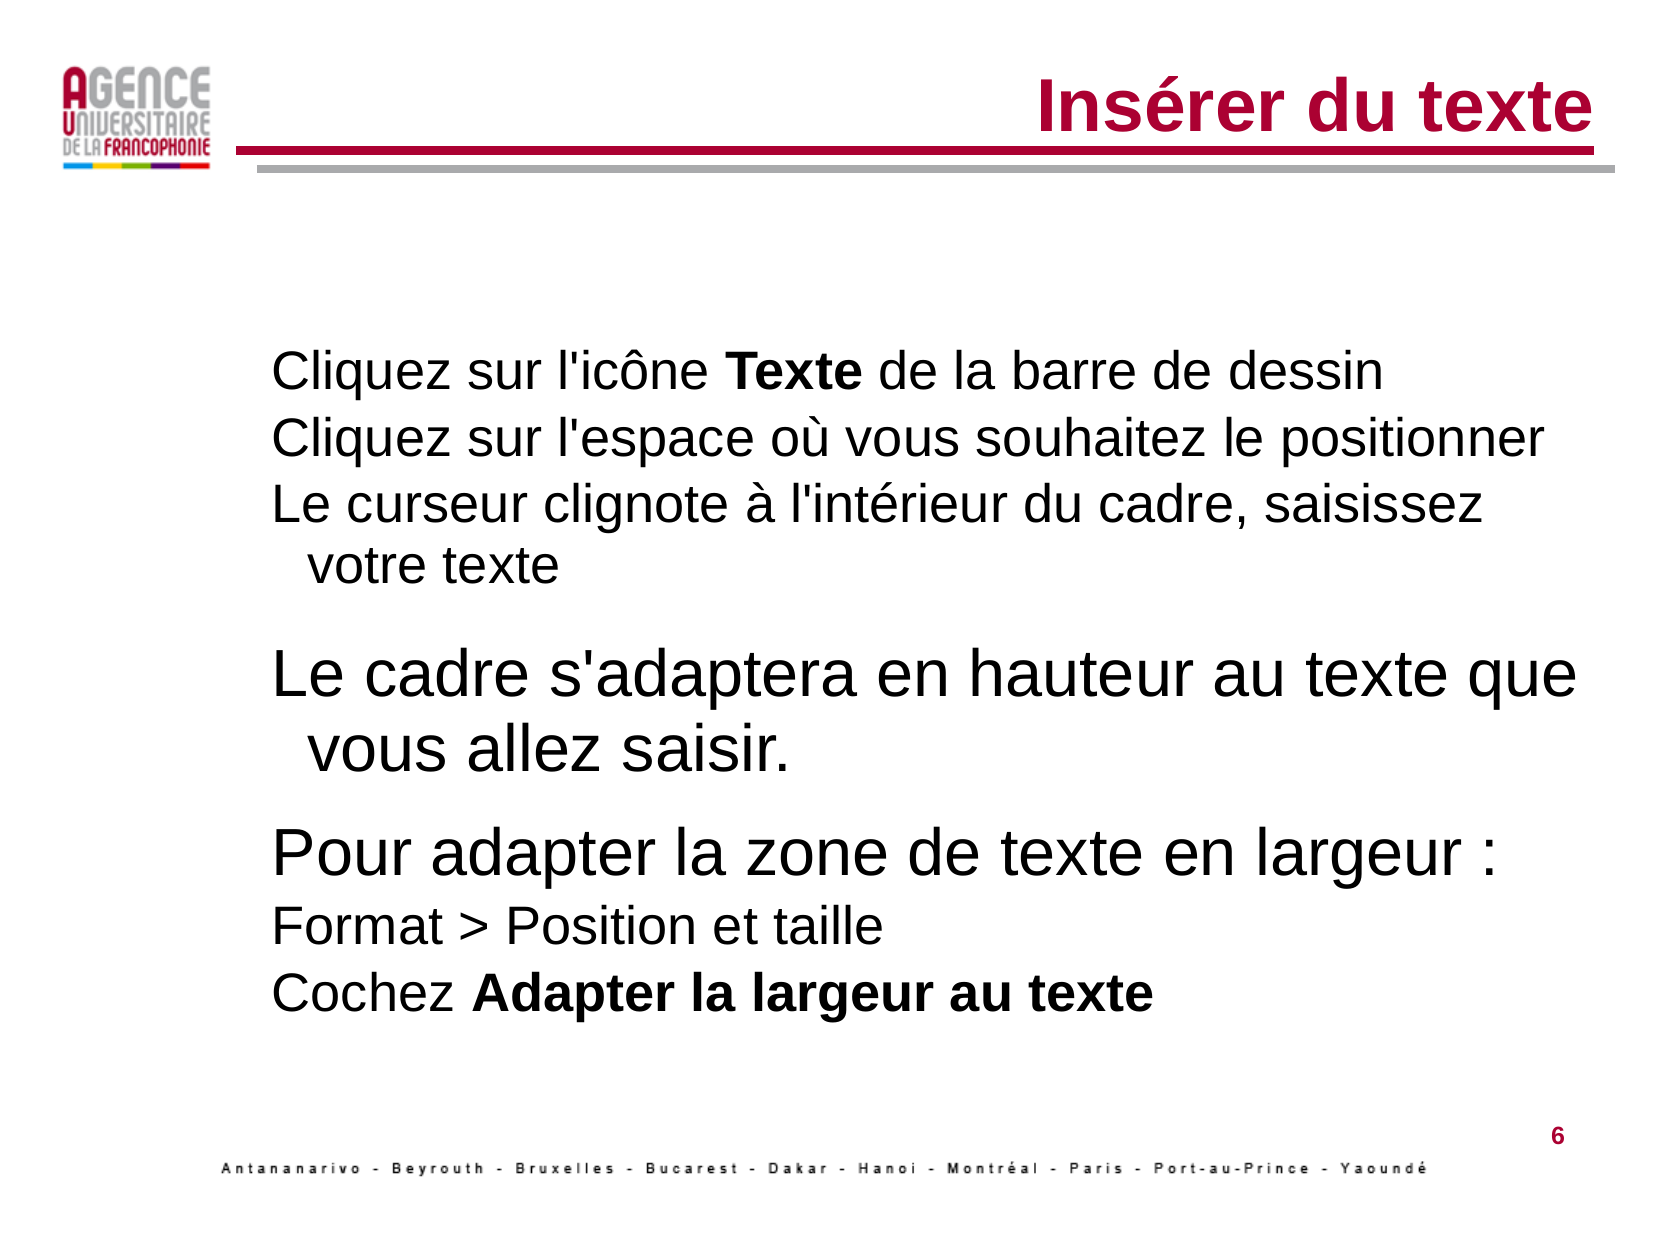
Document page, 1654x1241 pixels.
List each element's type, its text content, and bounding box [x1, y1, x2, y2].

picture [29, 29, 1625, 1241]
subtitle Cliquez sur l'icône Texte de la barre de dessin Cliquez sur l'espace où vous souhaitez le positionner Le curseur clignote à l'intérieur du cadre, saisissez votre texte Le cadre s'adaptera en hauteur au texte que vous allez saisir. Pour adapter la zone de texte en largeur : Format > Position et taille Cochez Adapter la largeur au texte [236, 241, 1595, 1123]
title Insérer du texte [236, 59, 1595, 151]
